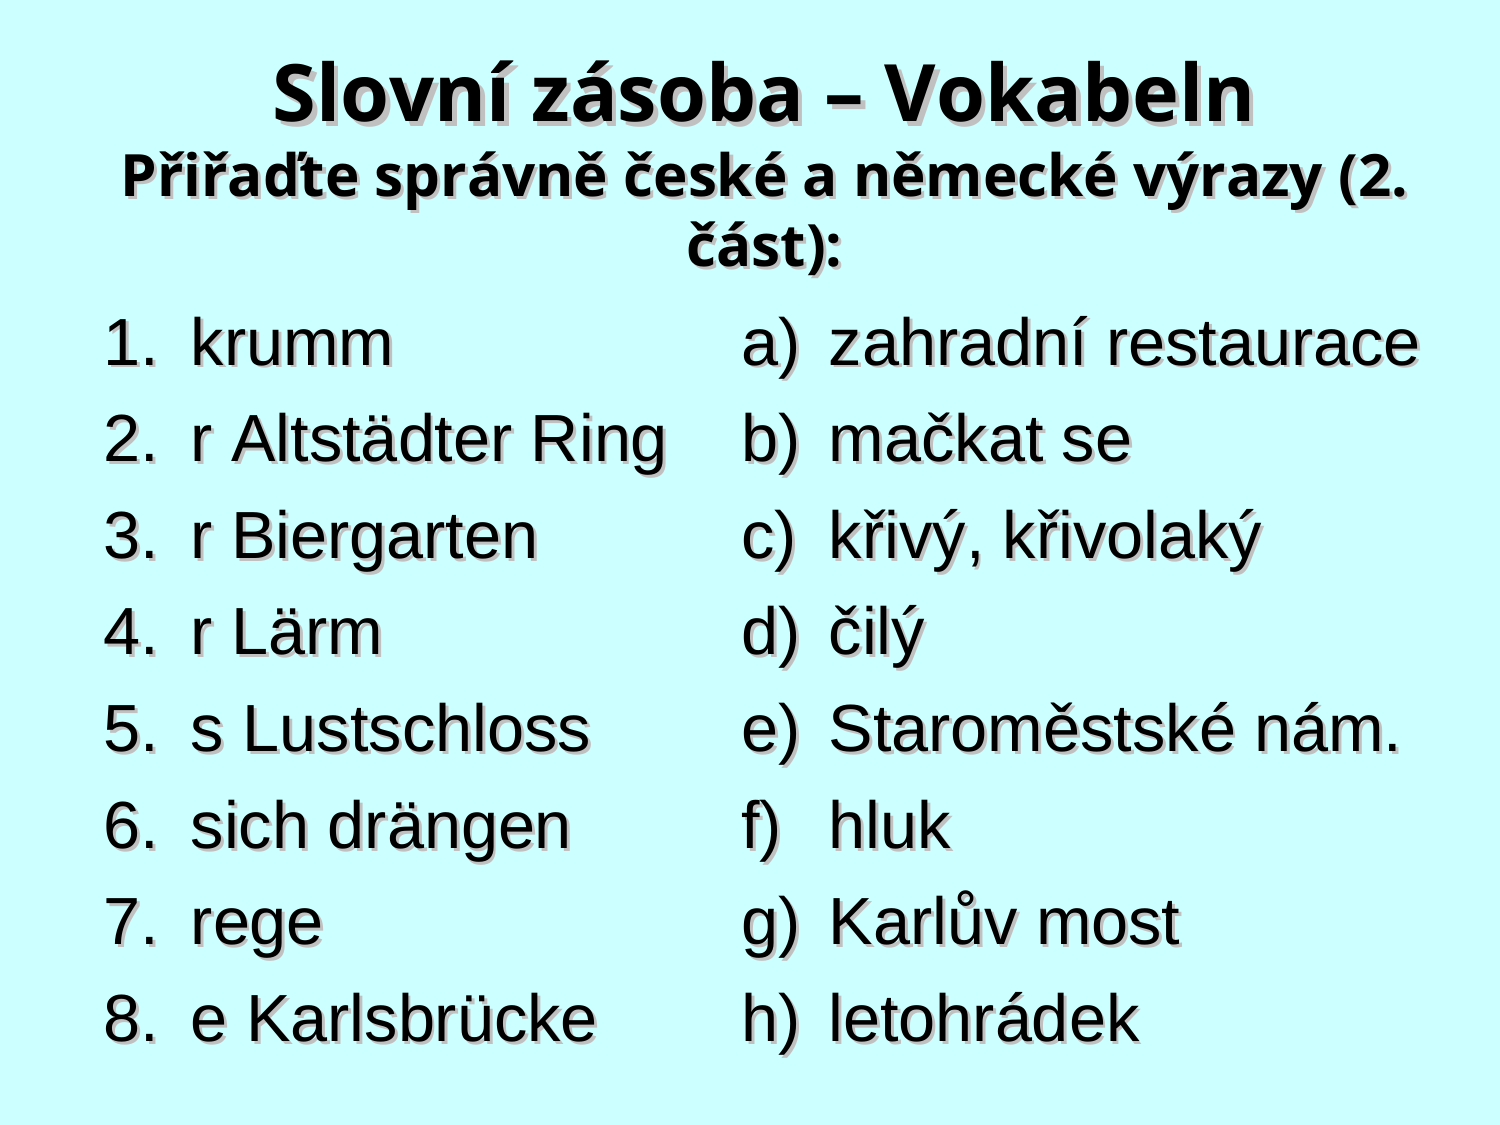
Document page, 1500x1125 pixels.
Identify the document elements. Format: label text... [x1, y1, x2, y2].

list krumm r Altstädter Ring r Biergarten r Lärm s Lustschloss sich drängen rege e Karlsbrücke [88, 290, 726, 1063]
list zahradní restaurace mačkat se křivý, křivolaký čilý Staroměstské nám. hluk Karlův most letohrádek [726, 290, 1447, 1063]
title Slovní zásoba – Vokabeln Přiřaďte správně české a německé výrazy (2. část): [76, 35, 1453, 286]
